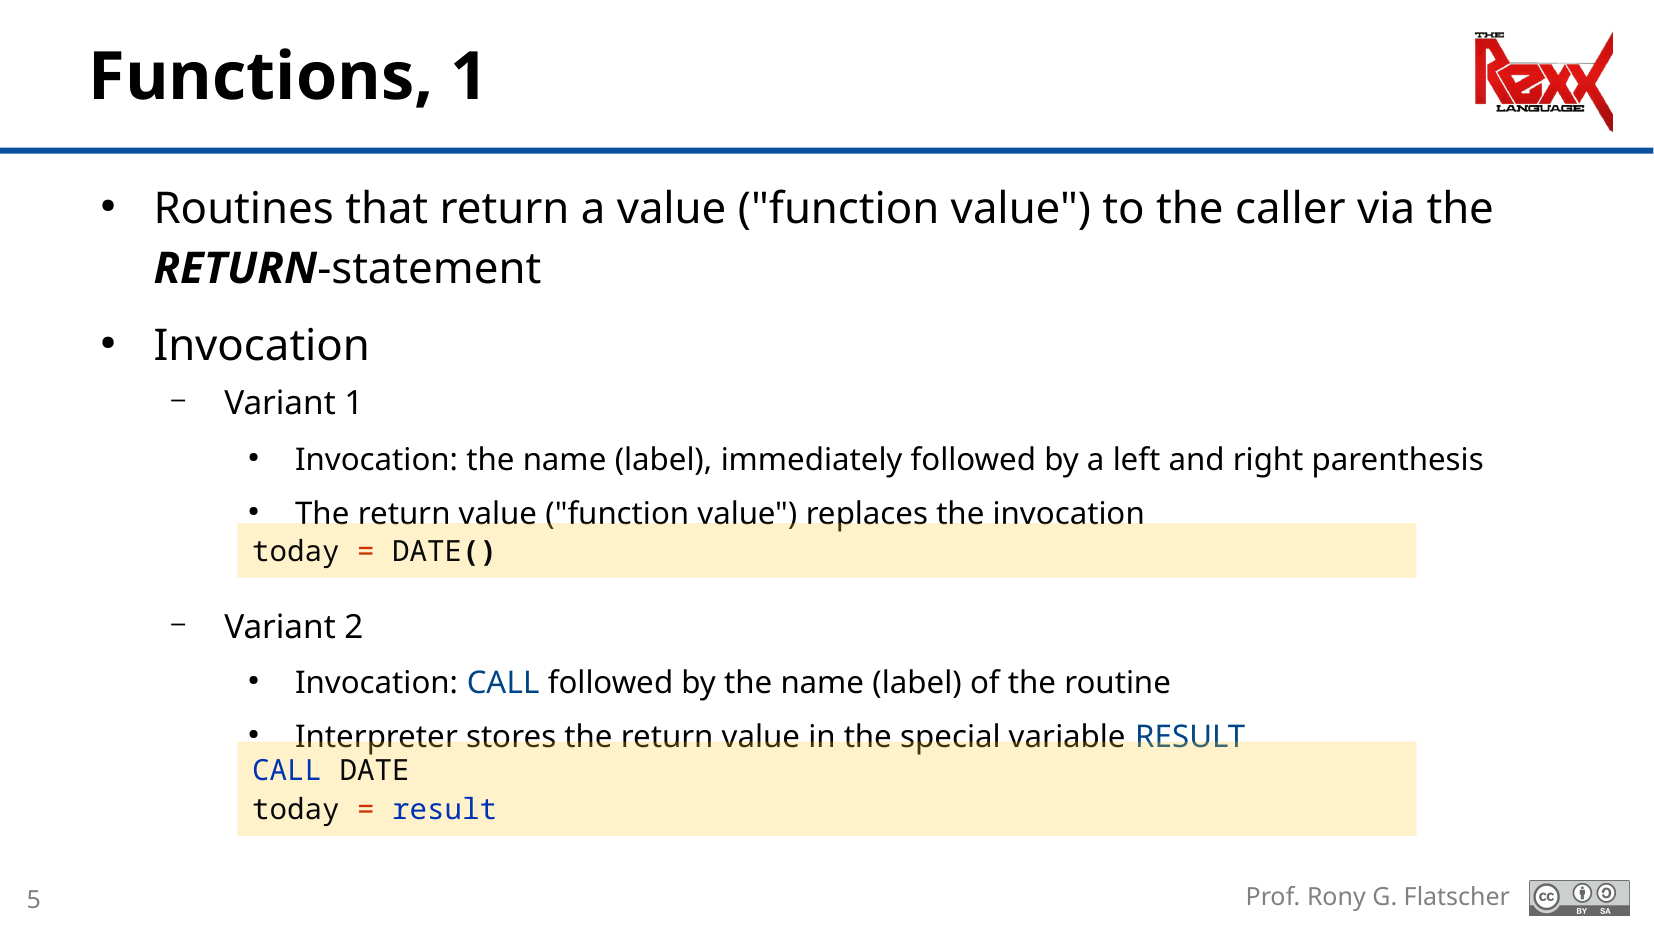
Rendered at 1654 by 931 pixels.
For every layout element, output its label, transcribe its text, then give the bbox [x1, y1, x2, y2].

text_box CALL DATE today = result [237, 741, 1417, 833]
list Routines that return a value ("function value") to the caller via the RETURN-statement Invocation Variant 1 Invocation: the name (label), immediately followed by a left and right parenthesis The return value ("function value") replaces the invocation Variant 2 Invocation: CALL followed by the name (label) of the routine Interpreter stores the return value in the special variable RESULT [82, 177, 1571, 827]
title Functions, 1 [29, 0, 1654, 148]
text_box today = DATE() [237, 523, 1417, 576]
